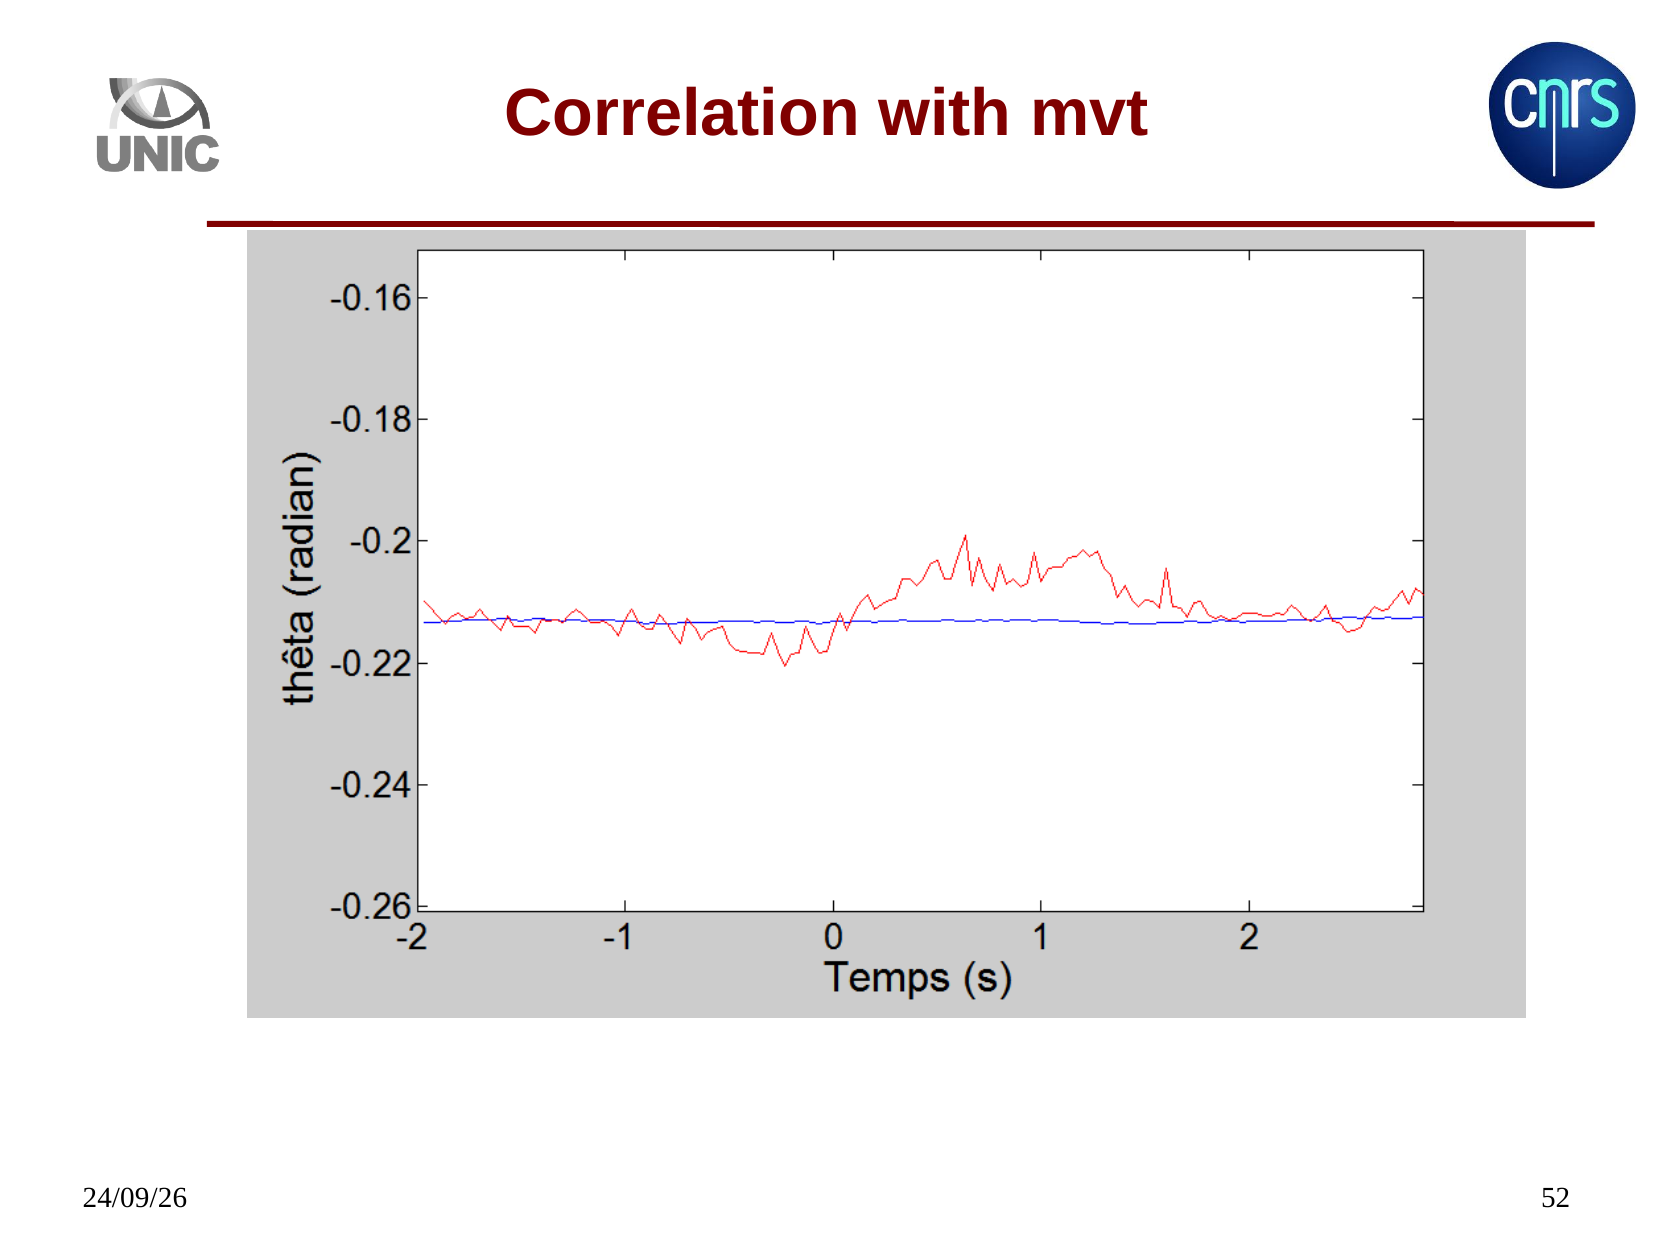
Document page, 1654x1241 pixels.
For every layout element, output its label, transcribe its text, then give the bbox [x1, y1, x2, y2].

picture [247, 230, 1526, 1018]
title Correlation with mvt [82, 17, 1571, 212]
text_box <numéro> [1185, 1180, 1571, 1215]
text_box 13/02/12 [82, 1180, 468, 1215]
picture [1571, 41, 1636, 189]
